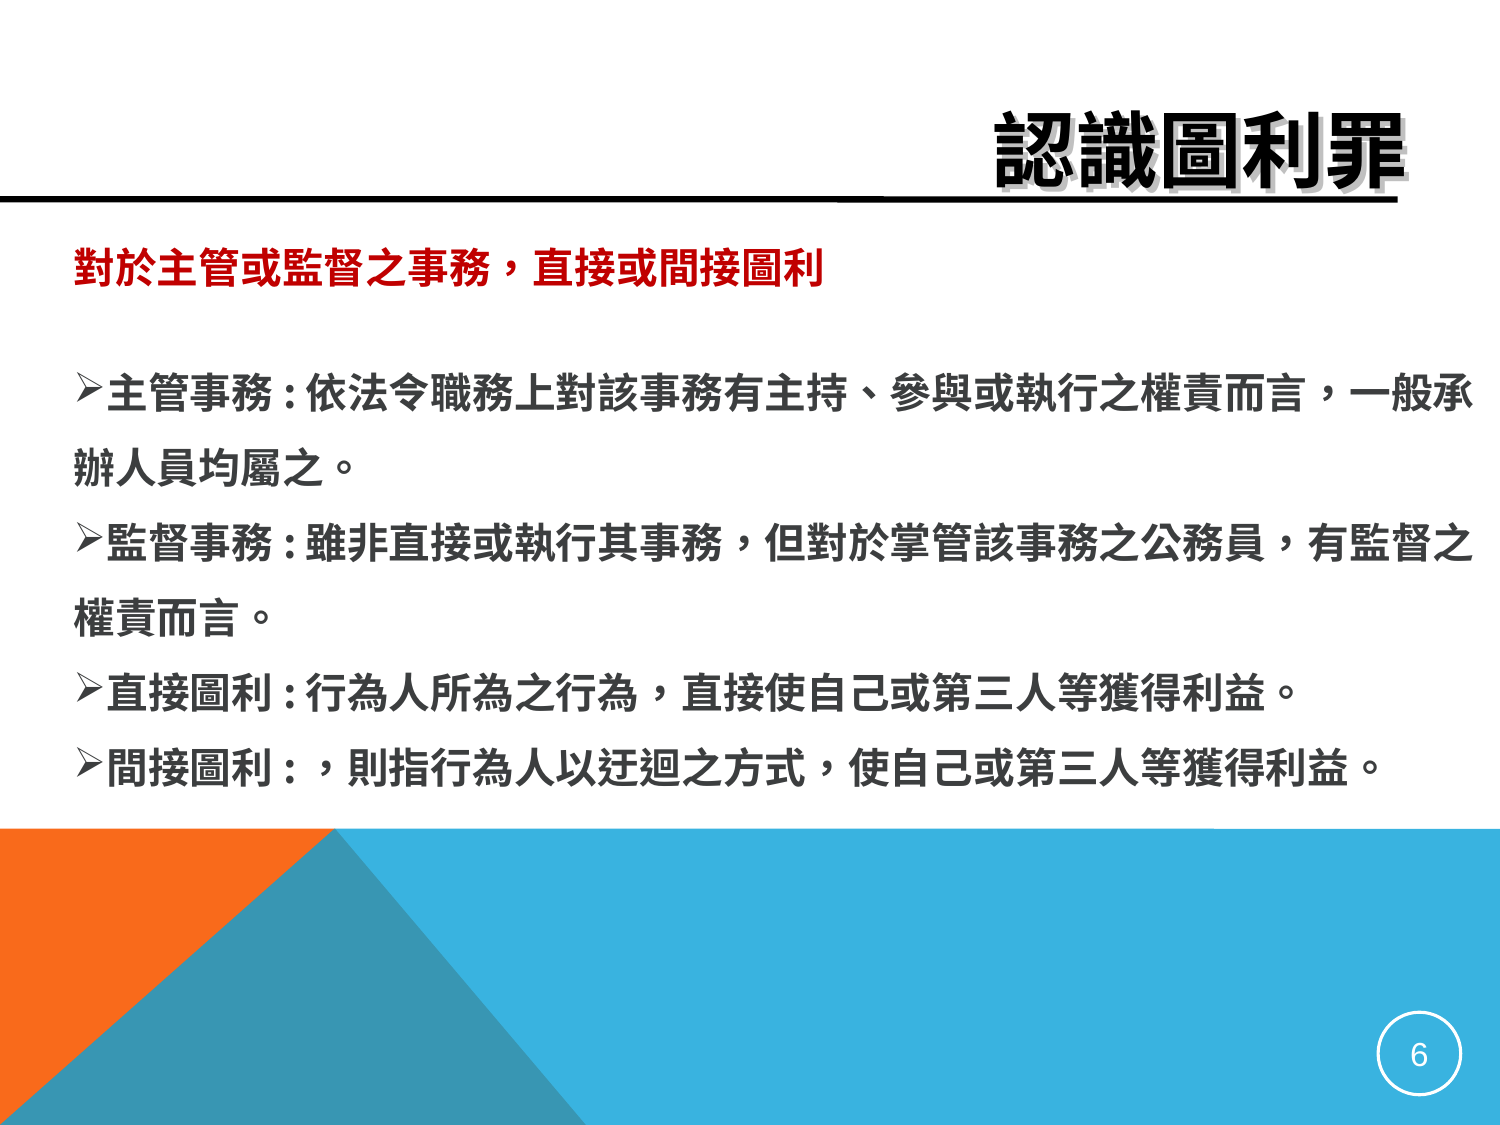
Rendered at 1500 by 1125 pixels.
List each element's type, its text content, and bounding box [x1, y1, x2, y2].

text_box 對於主管或監督之事務，直接或間接圖利 主管事務:依法令職務上對該事務有主持、參與或執行之權責而言，一般承辦人員均屬之。 監督事務:雖非直接或執行其事務，但對於掌管該事務之公務員，有監督之權責而言。 直接圖利:行為人所為之行為，直接使自己或第三人等獲得利益。 間接圖利:，則指行為人以迂迴之方式，使自己或第三人等獲得利益。 [58, 234, 1500, 800]
text_box <編號> [1378, 1012, 1461, 1095]
text_box 認識圖利罪 [749, 90, 1424, 206]
